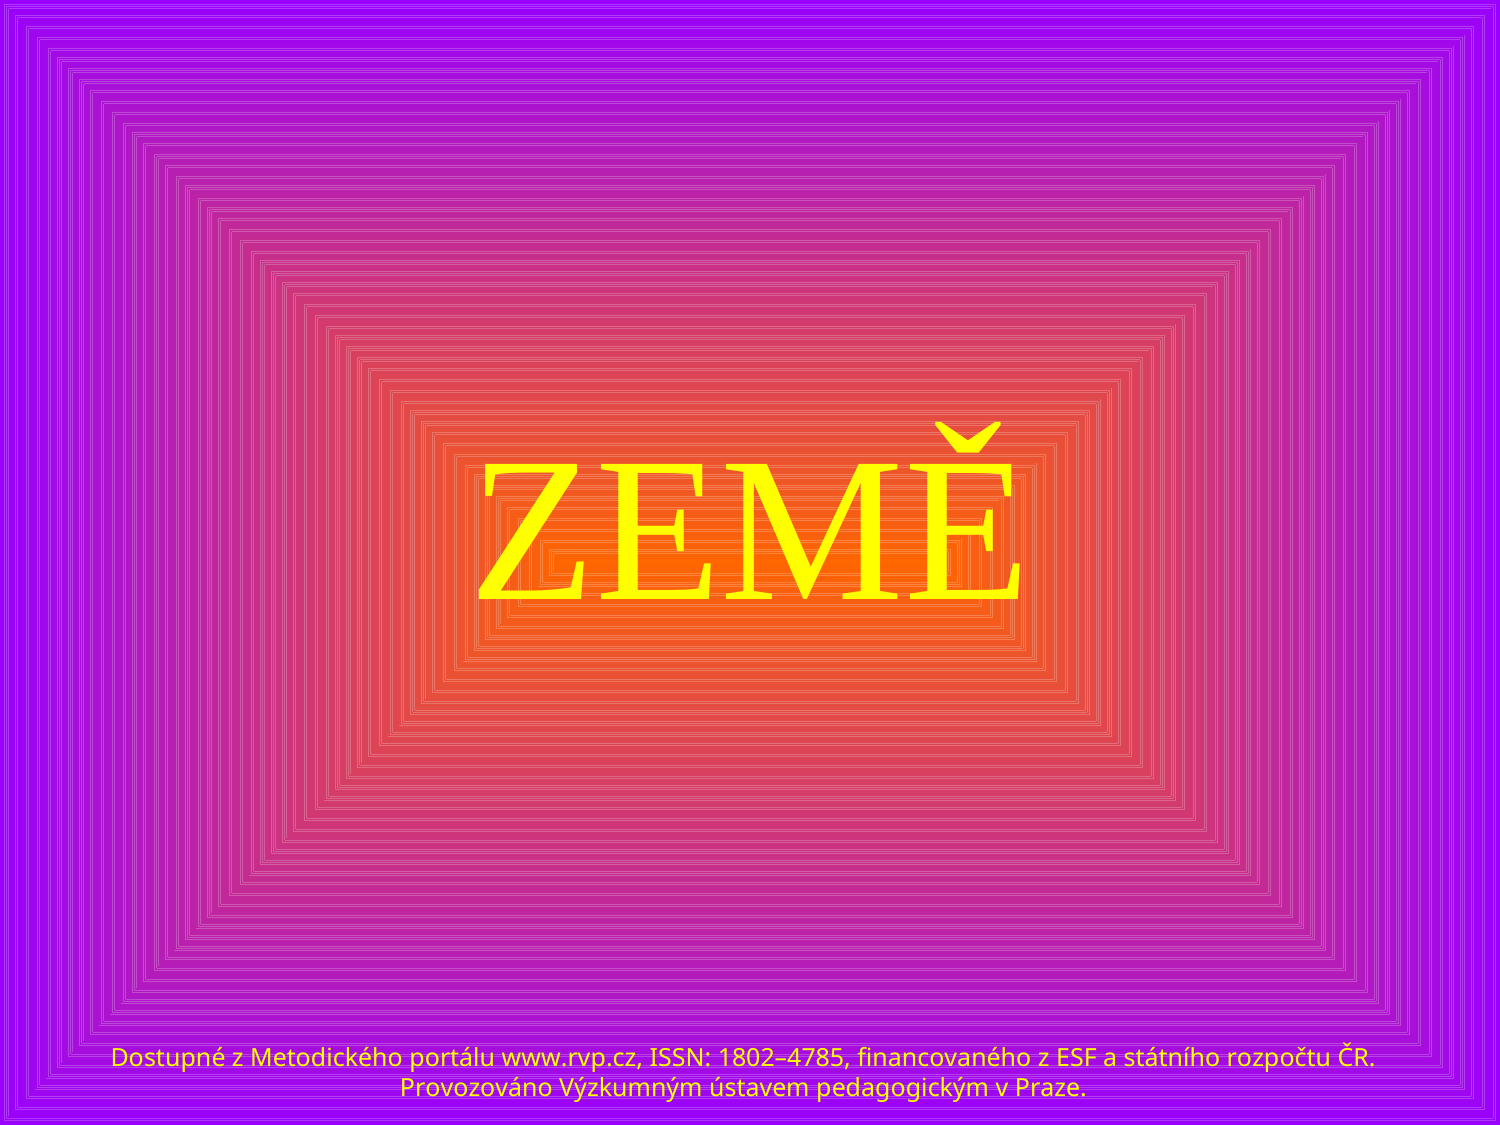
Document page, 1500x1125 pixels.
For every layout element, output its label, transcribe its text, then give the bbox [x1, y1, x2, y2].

text_box ZEMĚ [0, 385, 1500, 649]
text_box Dostupné z Metodického portálu www.rvp.cz, ISSN: 1802–4785, financovaného z ESF a státního rozpočtu ČR. Provozováno Výzkumným ústavem pedagogickým v Praze. [35, 1041, 1454, 1102]
